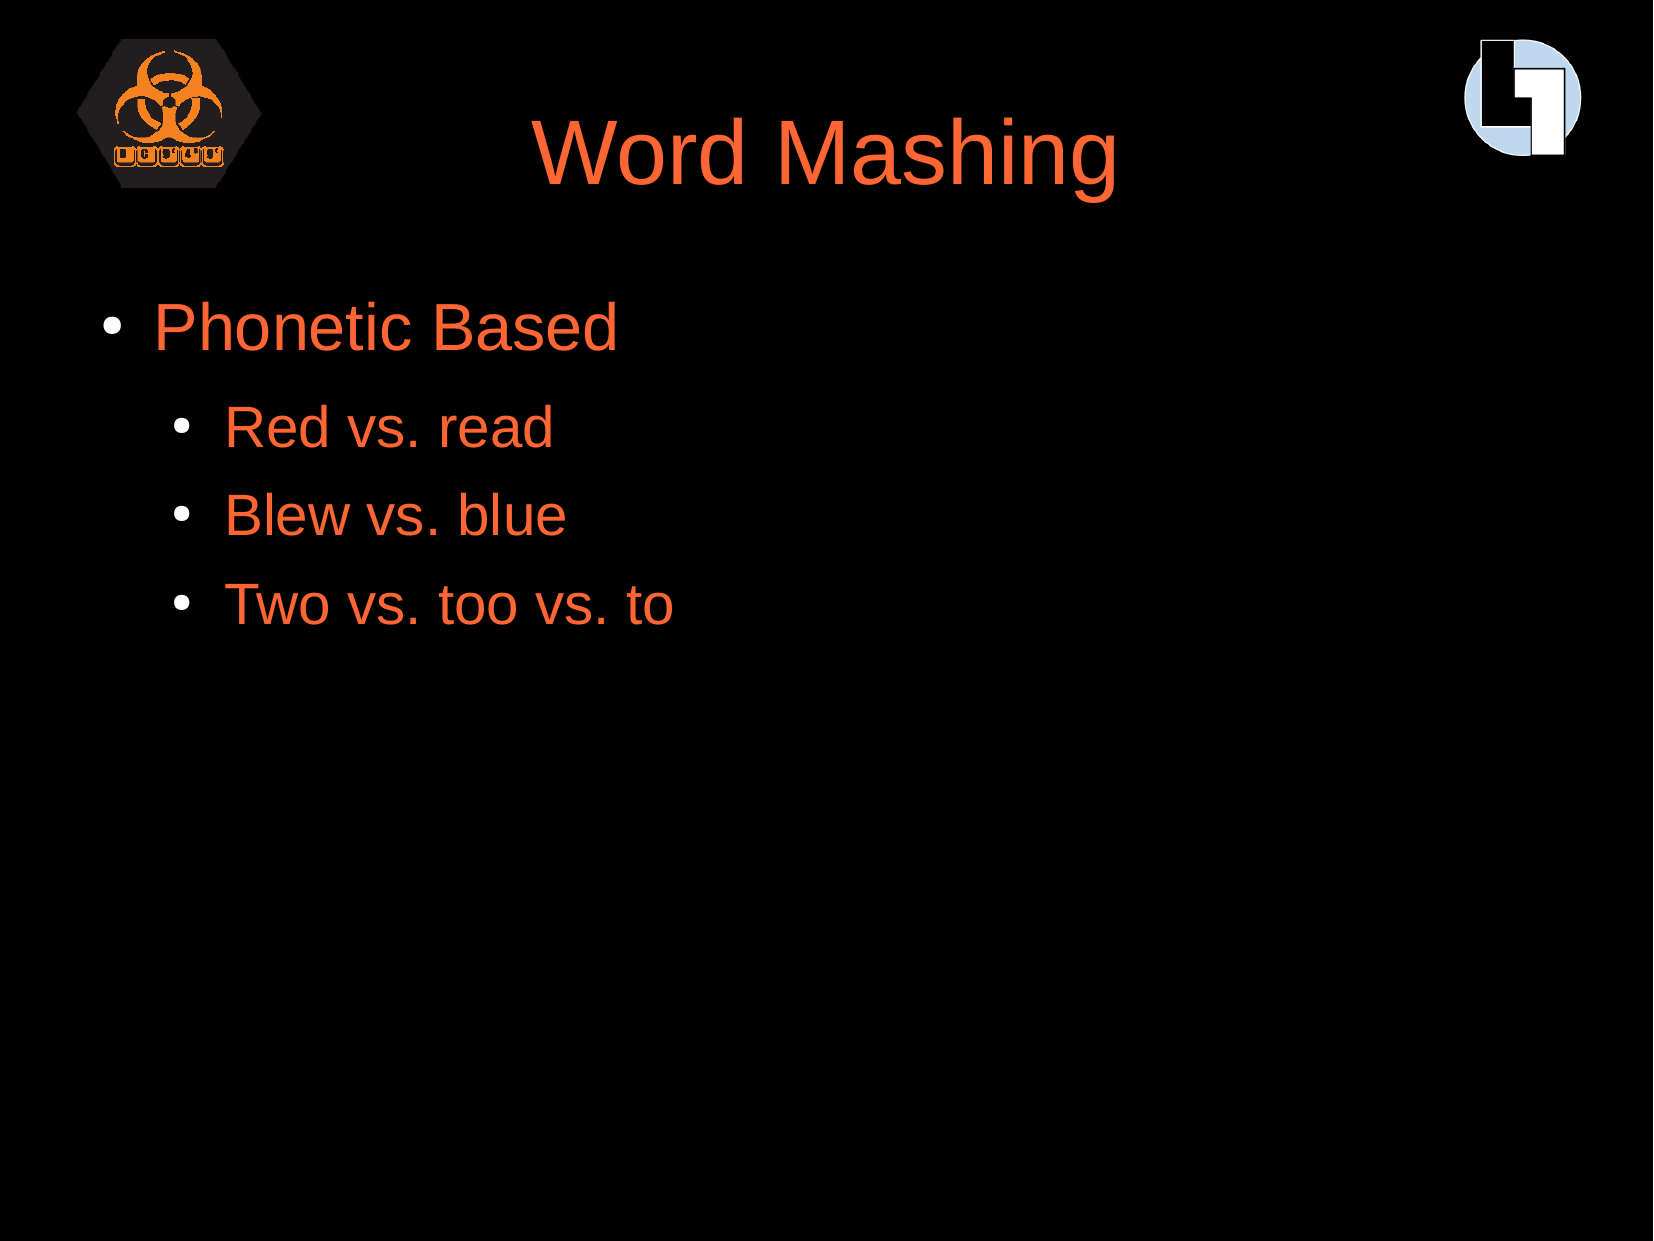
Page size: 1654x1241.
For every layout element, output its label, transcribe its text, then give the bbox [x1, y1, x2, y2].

title Word Mashing [82, 49, 1571, 257]
list Phonetic Based Red vs. read Blew vs. blue Two vs. too vs. to [82, 290, 1571, 1109]
picture [75, 37, 263, 188]
picture [1462, 37, 1583, 158]
